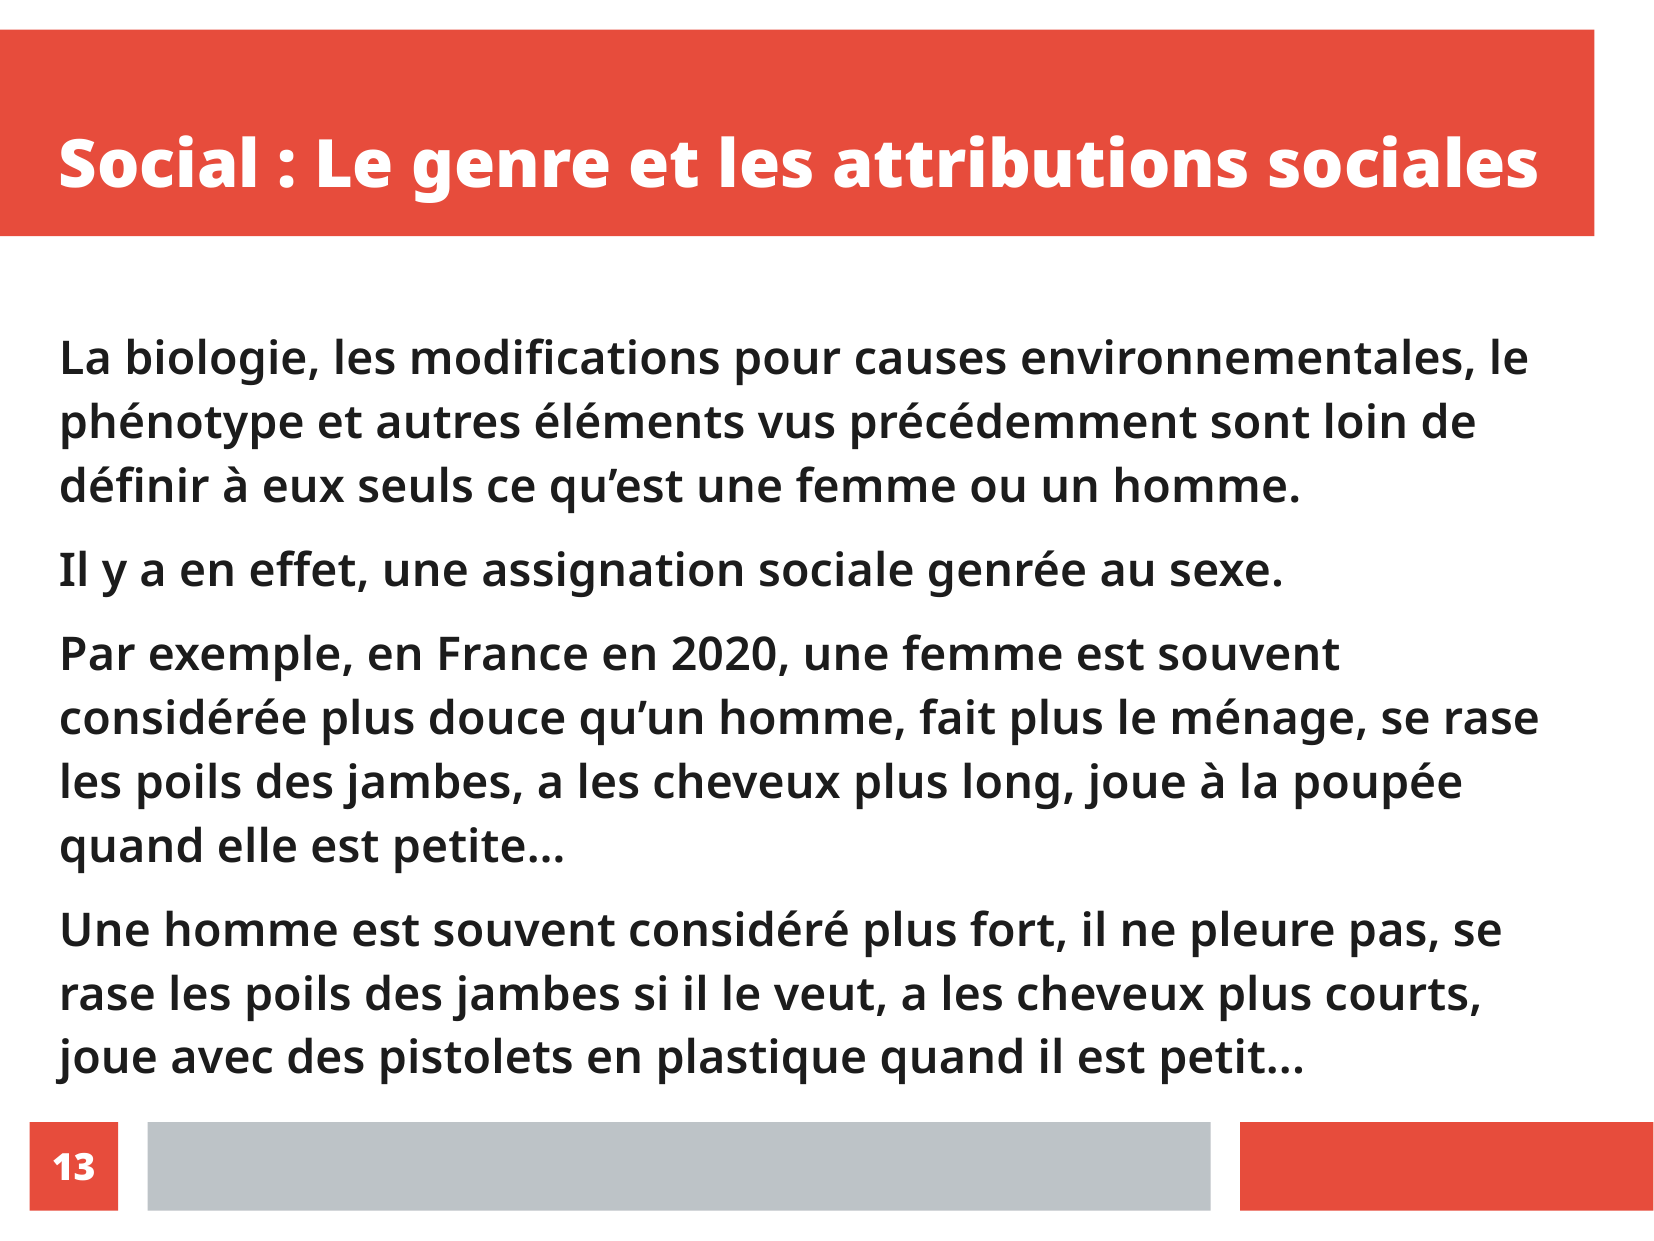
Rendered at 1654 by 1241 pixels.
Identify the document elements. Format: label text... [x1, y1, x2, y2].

list La biologie, les modifications pour causes environnementales, le phénotype et autres éléments vus précédemment sont loin de définir à eux seuls ce qu’est une femme ou un homme. Il y a en effet, une assignation sociale genrée au sexe. Par exemple, en France en 2020, une femme est souvent considérée plus douce qu’un homme, fait plus le ménage, se rase les poils des jambes, a les cheveux plus long, joue à la poupée quand elle est petite… Une homme est souvent considéré plus fort, il ne pleure pas, se rase les poils des jambes si il le veut, a les cheveux plus courts, joue avec des pistolets en plastique quand il est petit... [59, 324, 1565, 1093]
title Social : Le genre et les attributions sociales [59, 59, 1595, 207]
